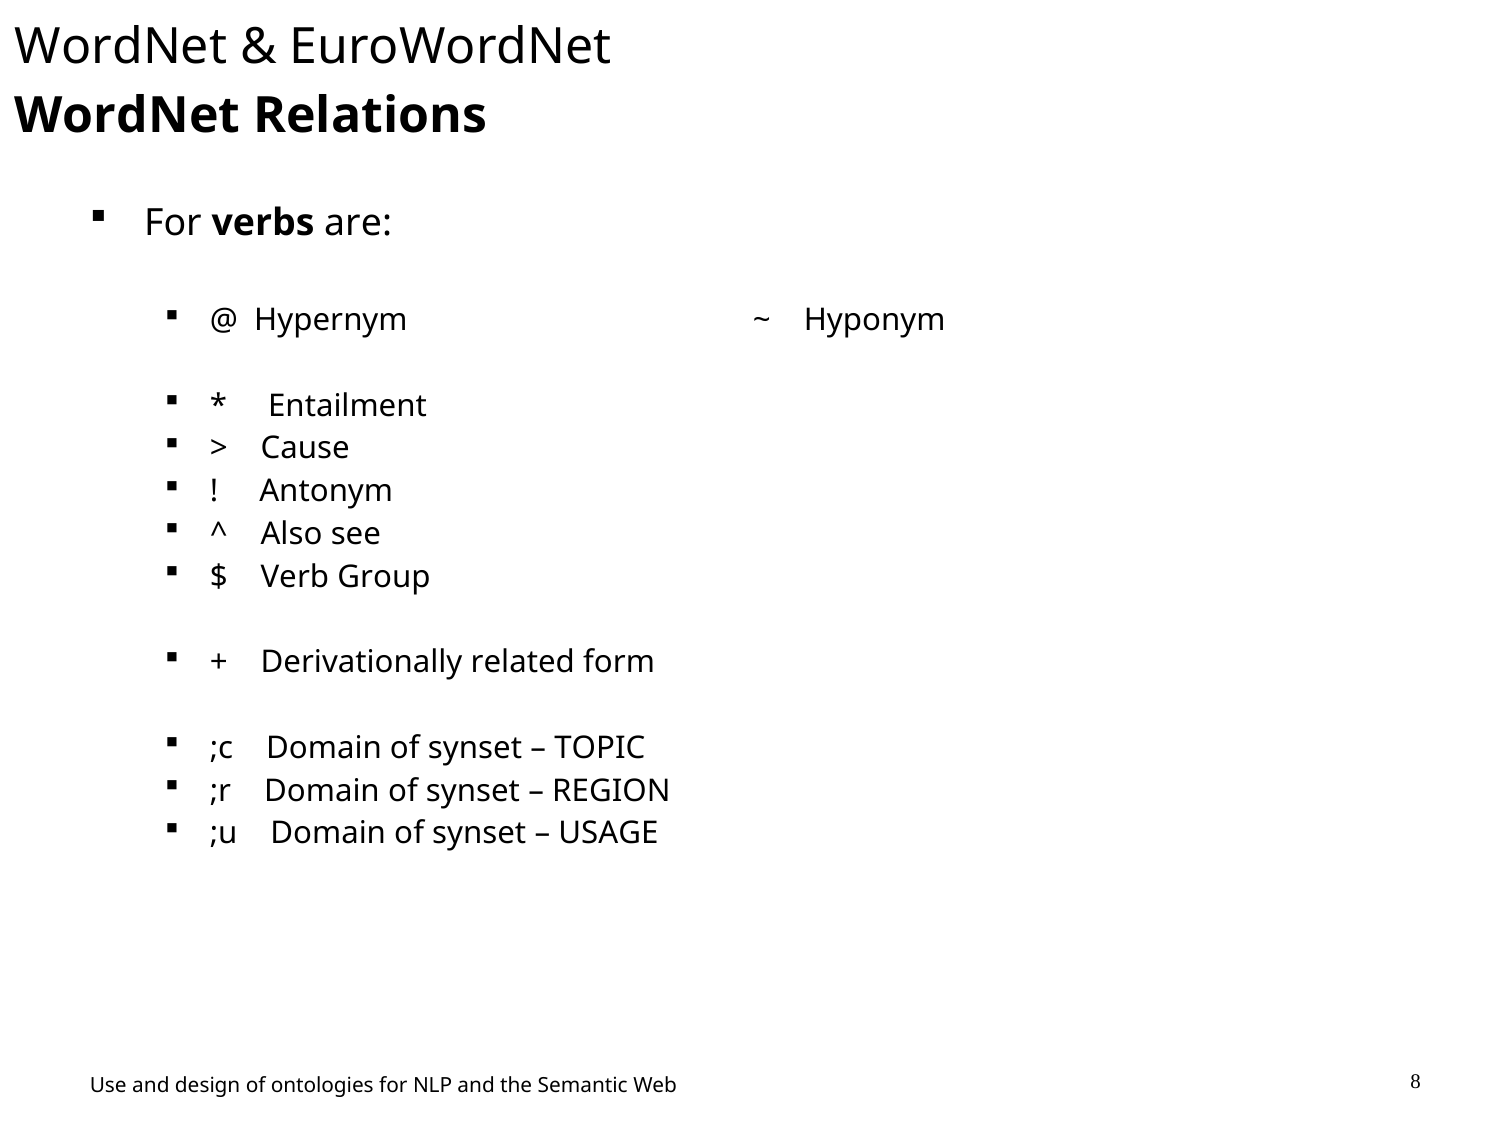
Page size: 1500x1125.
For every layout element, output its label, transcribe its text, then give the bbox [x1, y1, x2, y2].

list For verbs are: @ Hypernym ~ Hyponym * Entailment > Cause ! Antonym ^ Also see $ Verb Group + Derivationally related form ;c Domain of synset – TOPIC ;r Domain of synset – REGION ;u Domain of synset – USAGE [75, 187, 1438, 1001]
title WordNet & EuroWordNet WordNet Relations [0, 0, 1500, 157]
